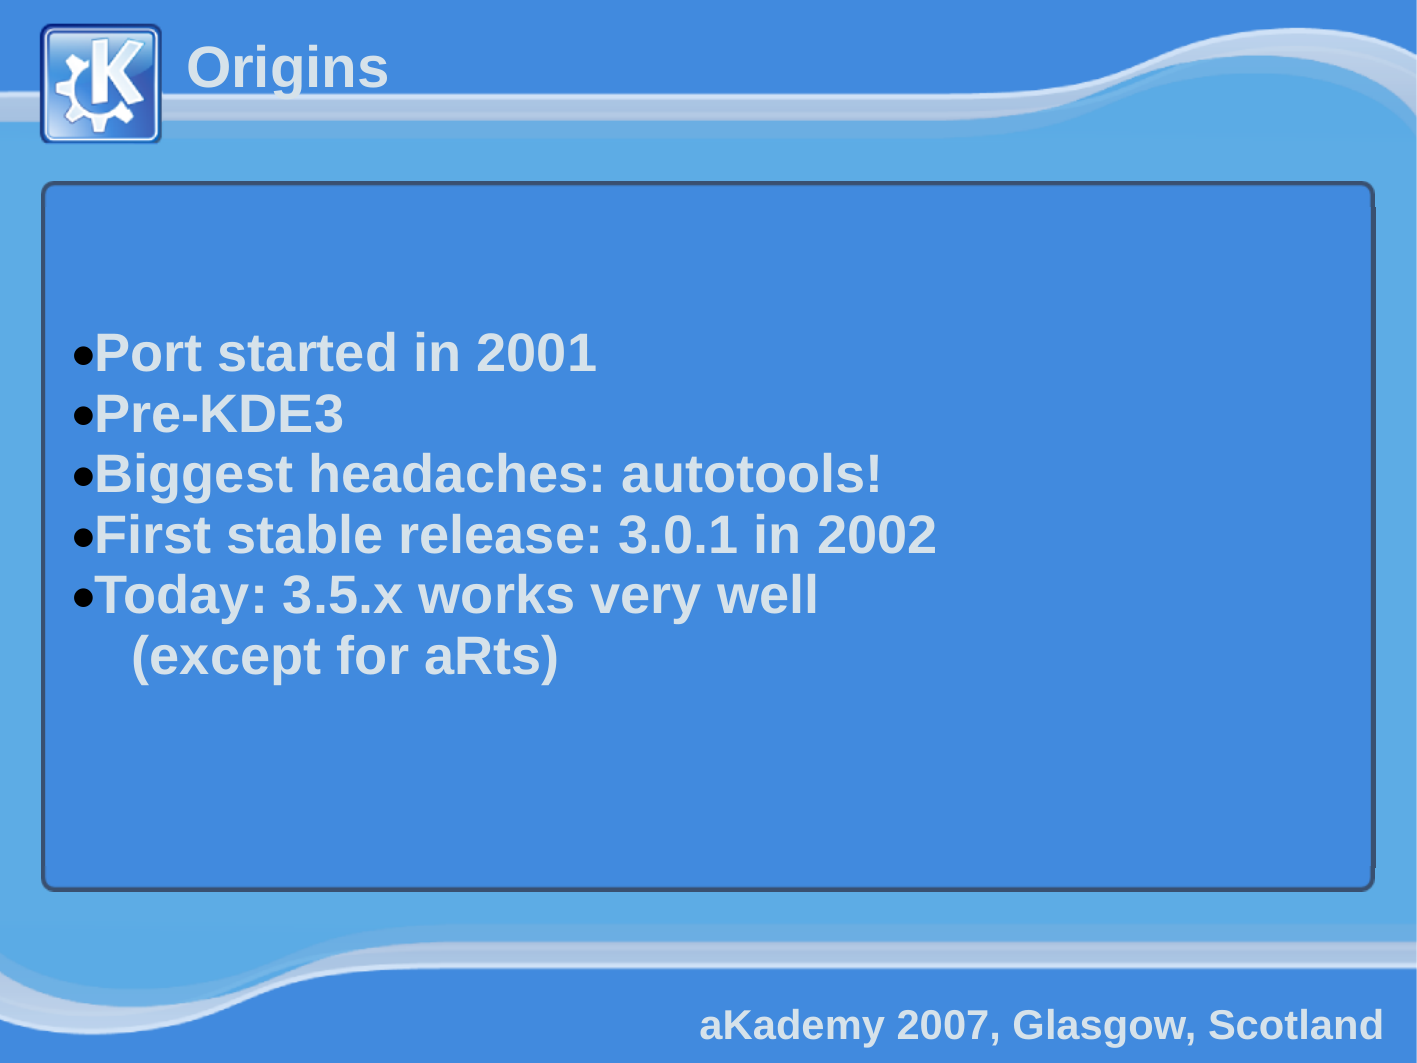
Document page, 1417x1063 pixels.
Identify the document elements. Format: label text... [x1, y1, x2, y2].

text_box Port started in 2001 Pre-KDE3 Biggest headaches: autotools! First stable release: 3.0.1 in 2002 Today: 3.5.x works very well (except for aRts) [58, 194, 1359, 881]
text_box Origins [171, 27, 1048, 105]
picture [0, 0, 1417, 1063]
